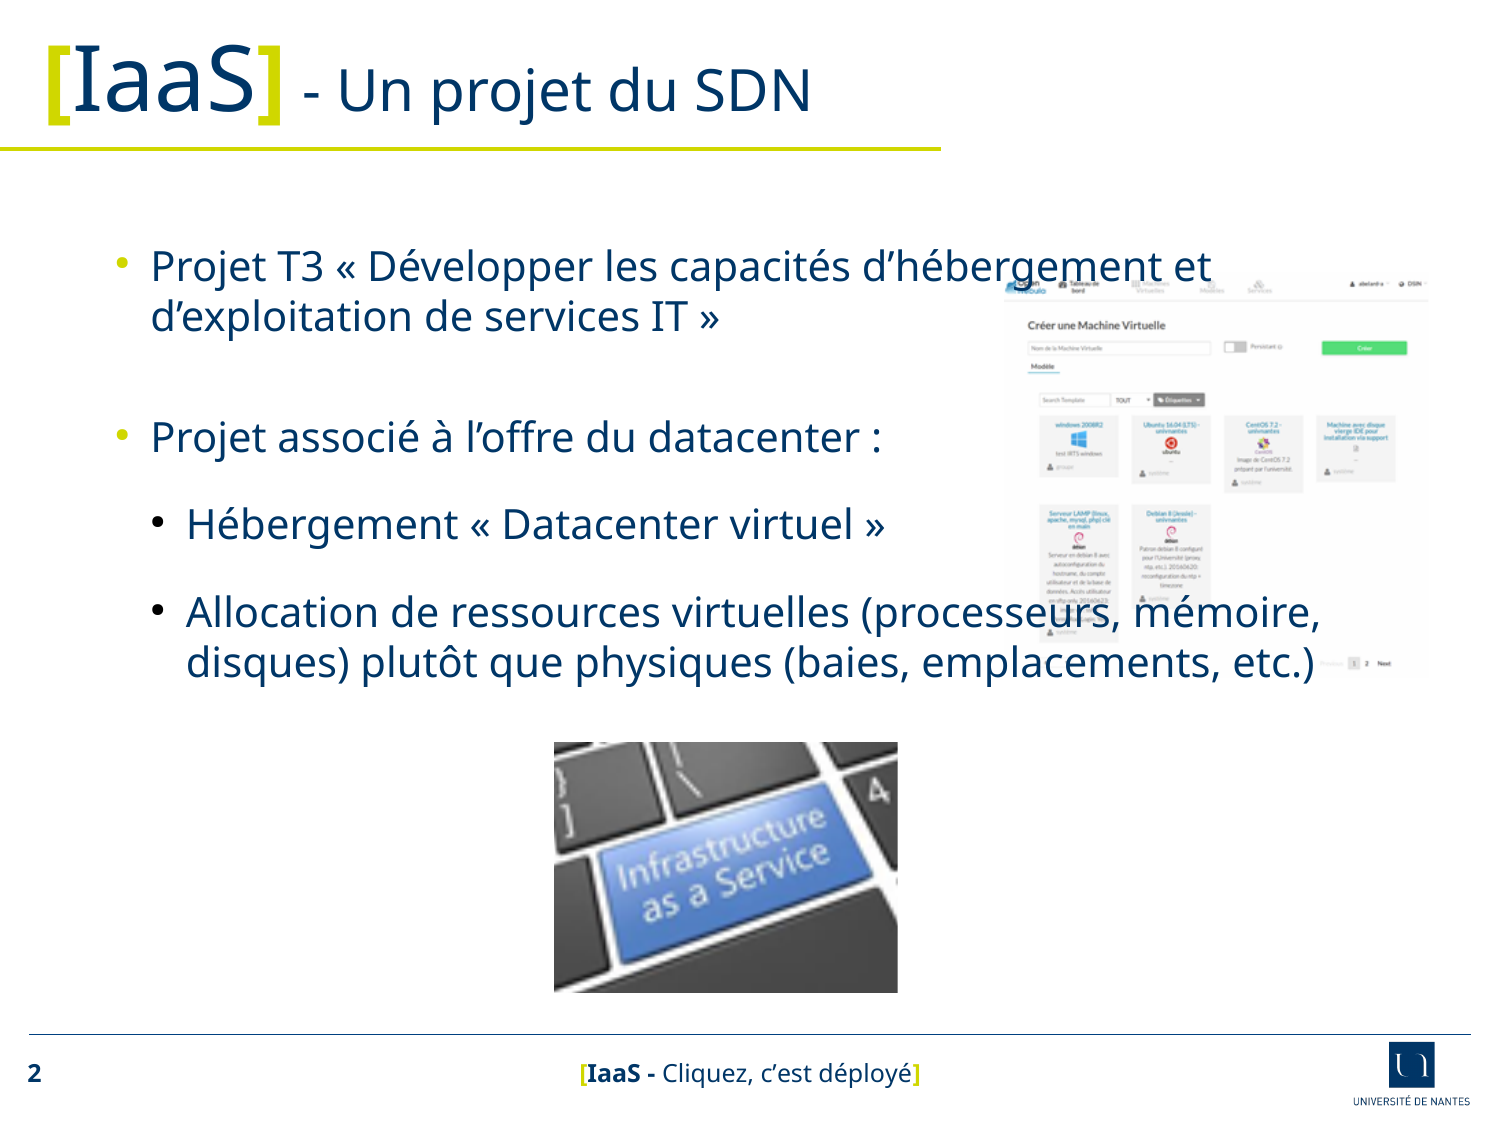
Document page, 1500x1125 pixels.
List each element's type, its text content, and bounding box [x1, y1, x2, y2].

list Projet T3 « Développer les capacités d’hébergement et d’exploitation de services IT » Projet associé à l’offre du datacenter : Hébergement « Datacenter virtuel » Allocation de ressources virtuelles (processeurs, mémoire, disques) plutôt que physiques (baies, emplacements, etc.) [100, 231, 1353, 976]
list [IaaS] - Un projet du SDN [27, 0, 1348, 149]
picture [1353, 271, 1429, 678]
picture [553, 741, 898, 993]
text_box [IaaS - Cliquez, c’est déployé] [0, 1042, 1500, 1103]
